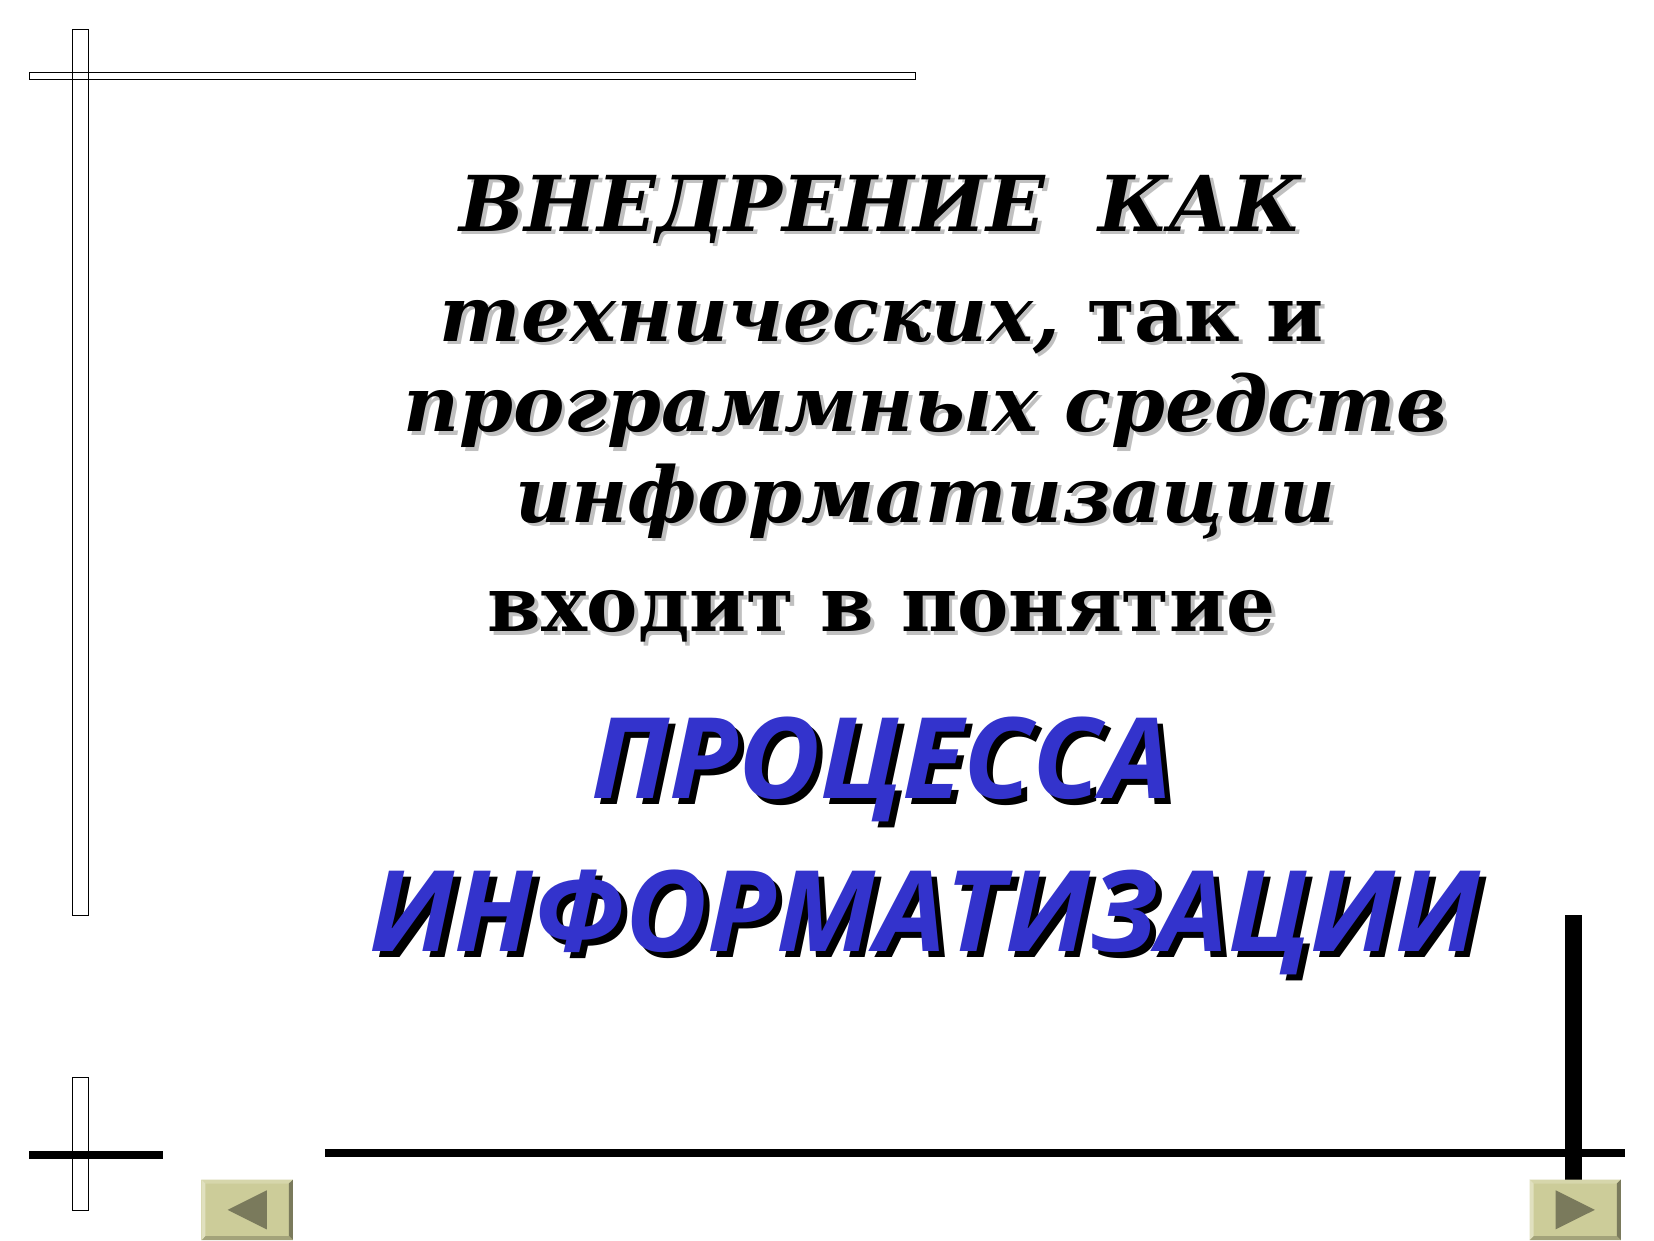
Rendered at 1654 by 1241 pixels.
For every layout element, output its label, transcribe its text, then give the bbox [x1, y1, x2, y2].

text_box [202, 1179, 293, 1241]
list ВНЕДРЕНИЕ КАК технических, так и программных средств информатизации входит в понятие ПРОЦЕССА ИНФОРМАТИЗАЦИИ [110, 151, 1654, 1201]
text_box [1530, 1179, 1621, 1241]
